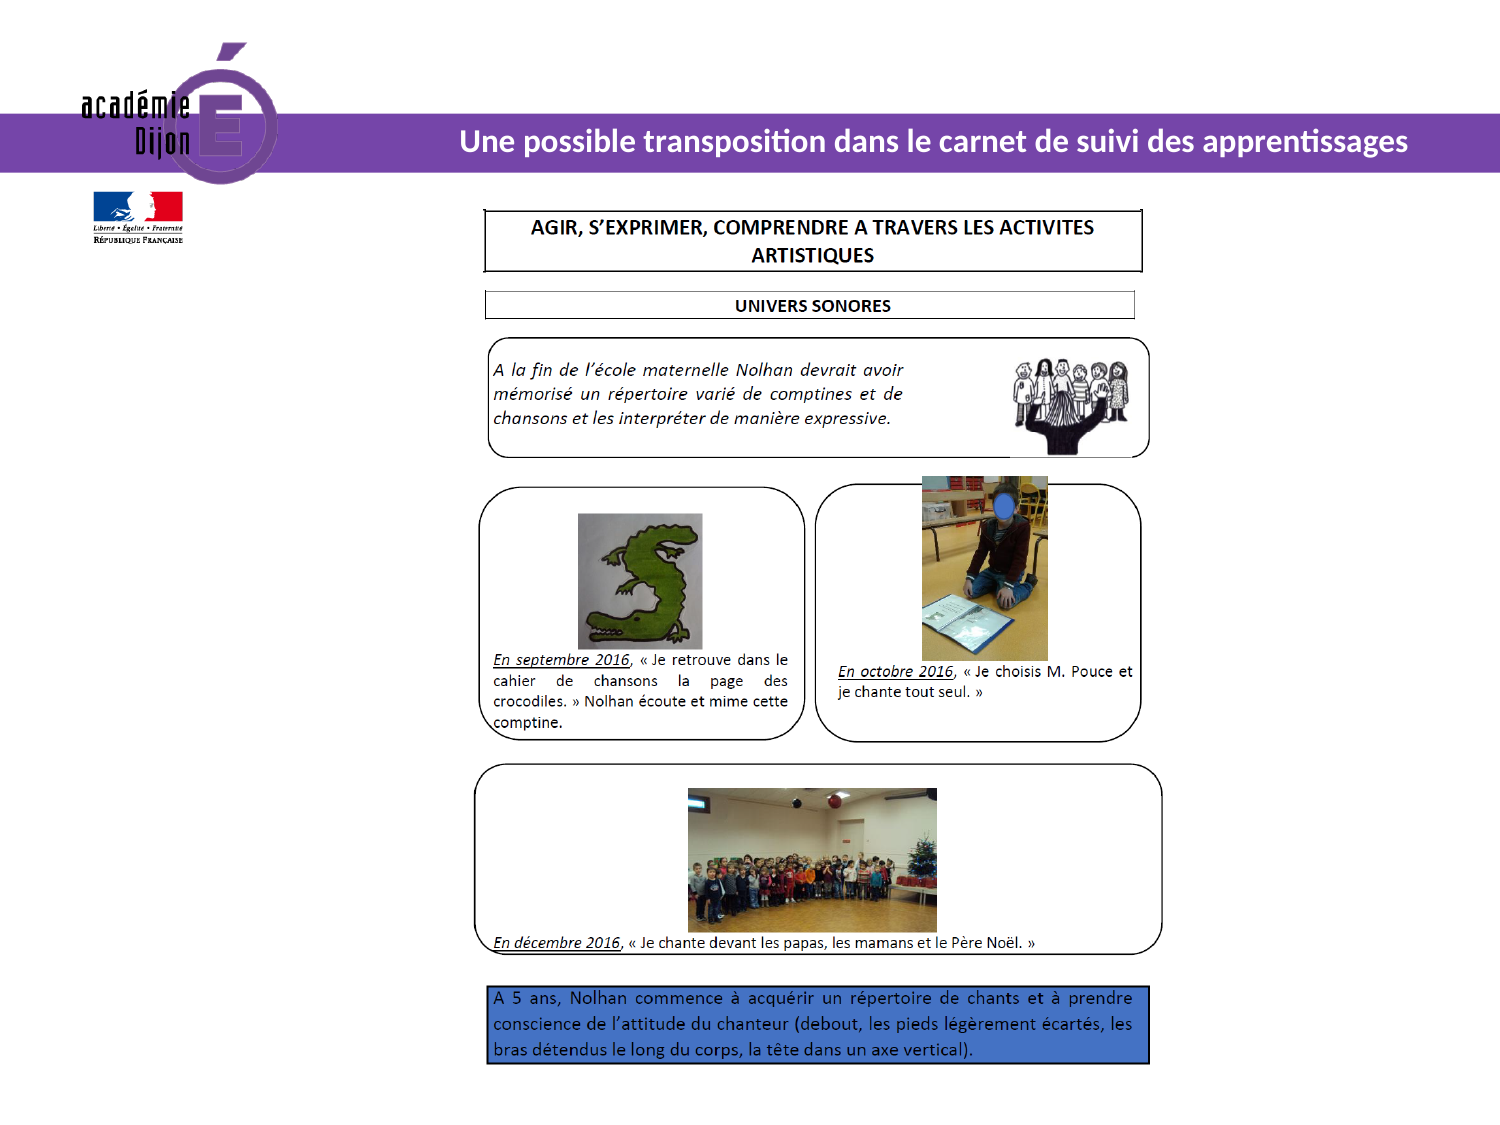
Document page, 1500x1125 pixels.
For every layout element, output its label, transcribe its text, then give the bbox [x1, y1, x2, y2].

picture [82, 42, 278, 244]
text_box Une possible transposition dans le carnet de suivi des apprentissages [360, 45, 1426, 233]
picture [442, 179, 1169, 1075]
